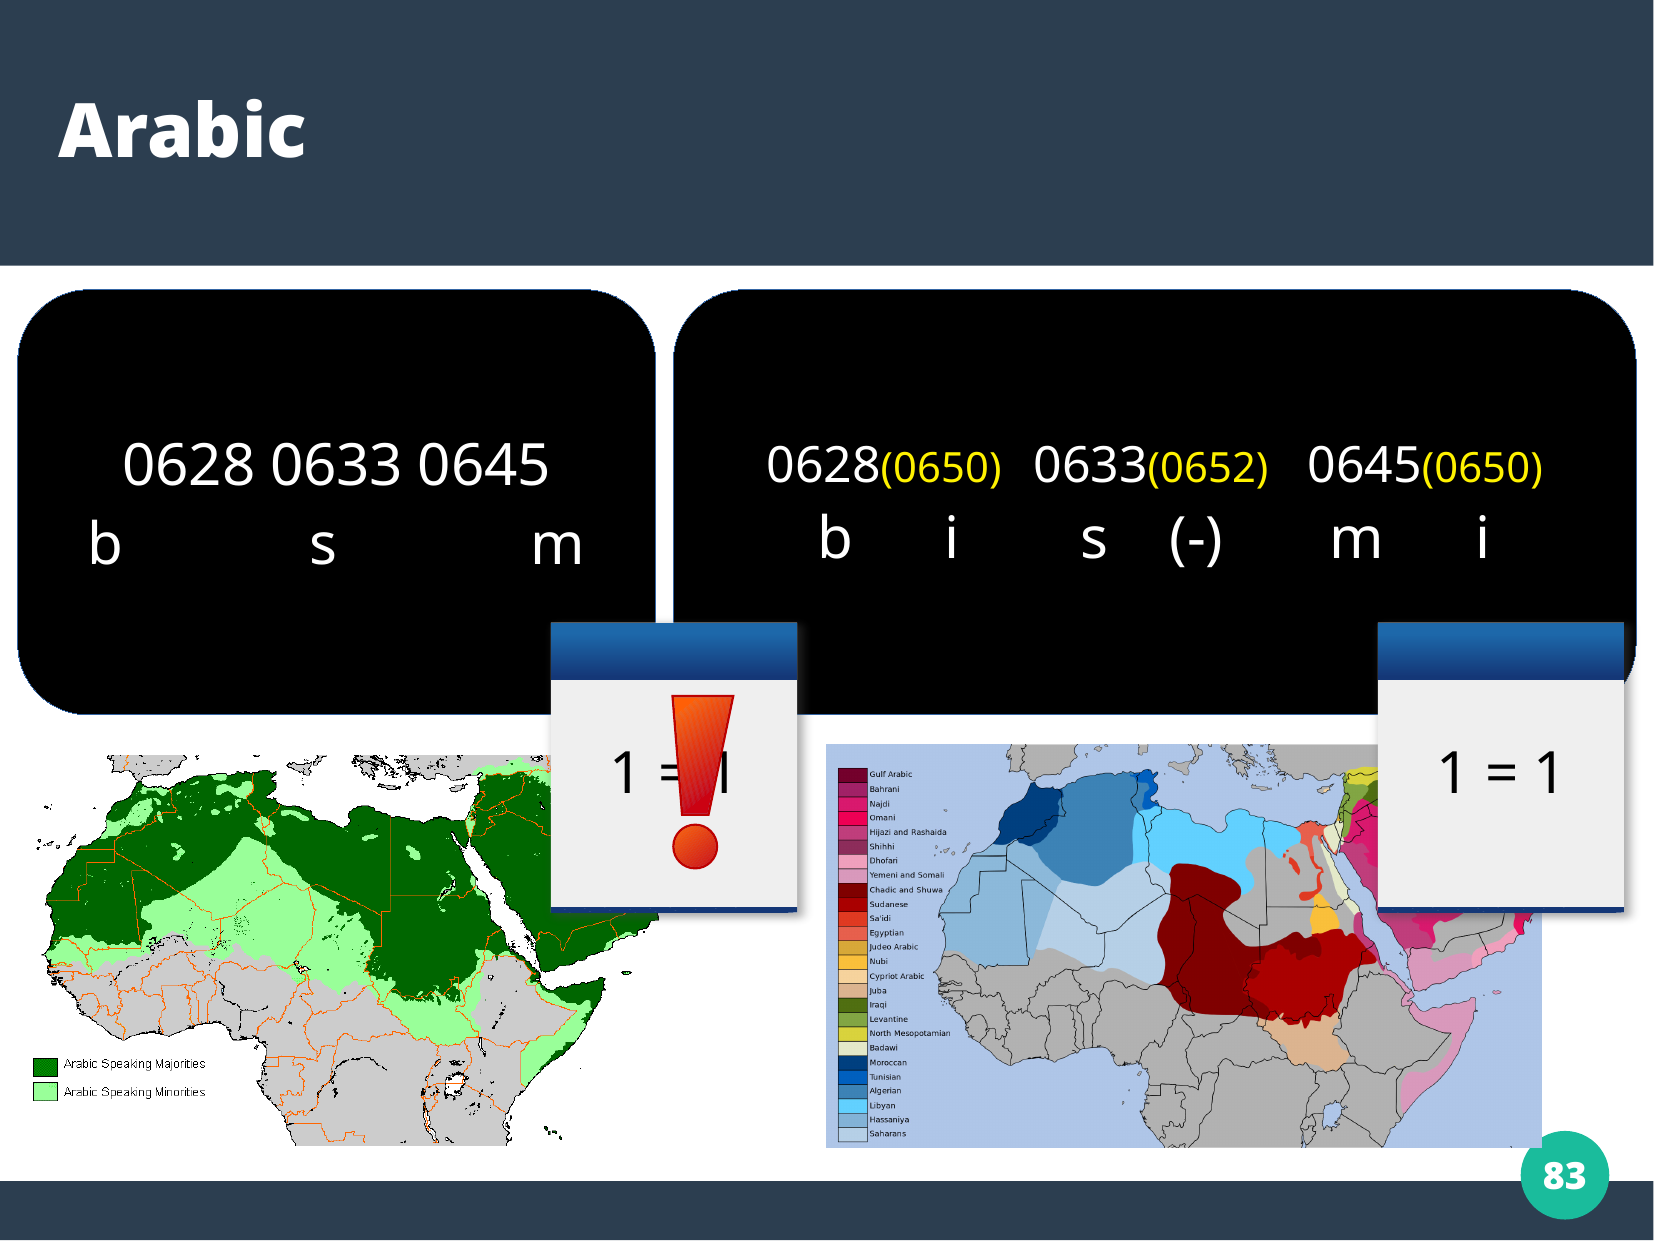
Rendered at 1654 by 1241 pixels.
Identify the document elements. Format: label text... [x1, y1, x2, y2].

text_box 0628 0633 0645 b s m [17, 289, 656, 715]
picture [17, 608, 1648, 1148]
title Arabic [59, 49, 1595, 207]
text_box 0628(0650) 0633(0652) 0645(0650) b i s (-) m i [673, 289, 1637, 715]
